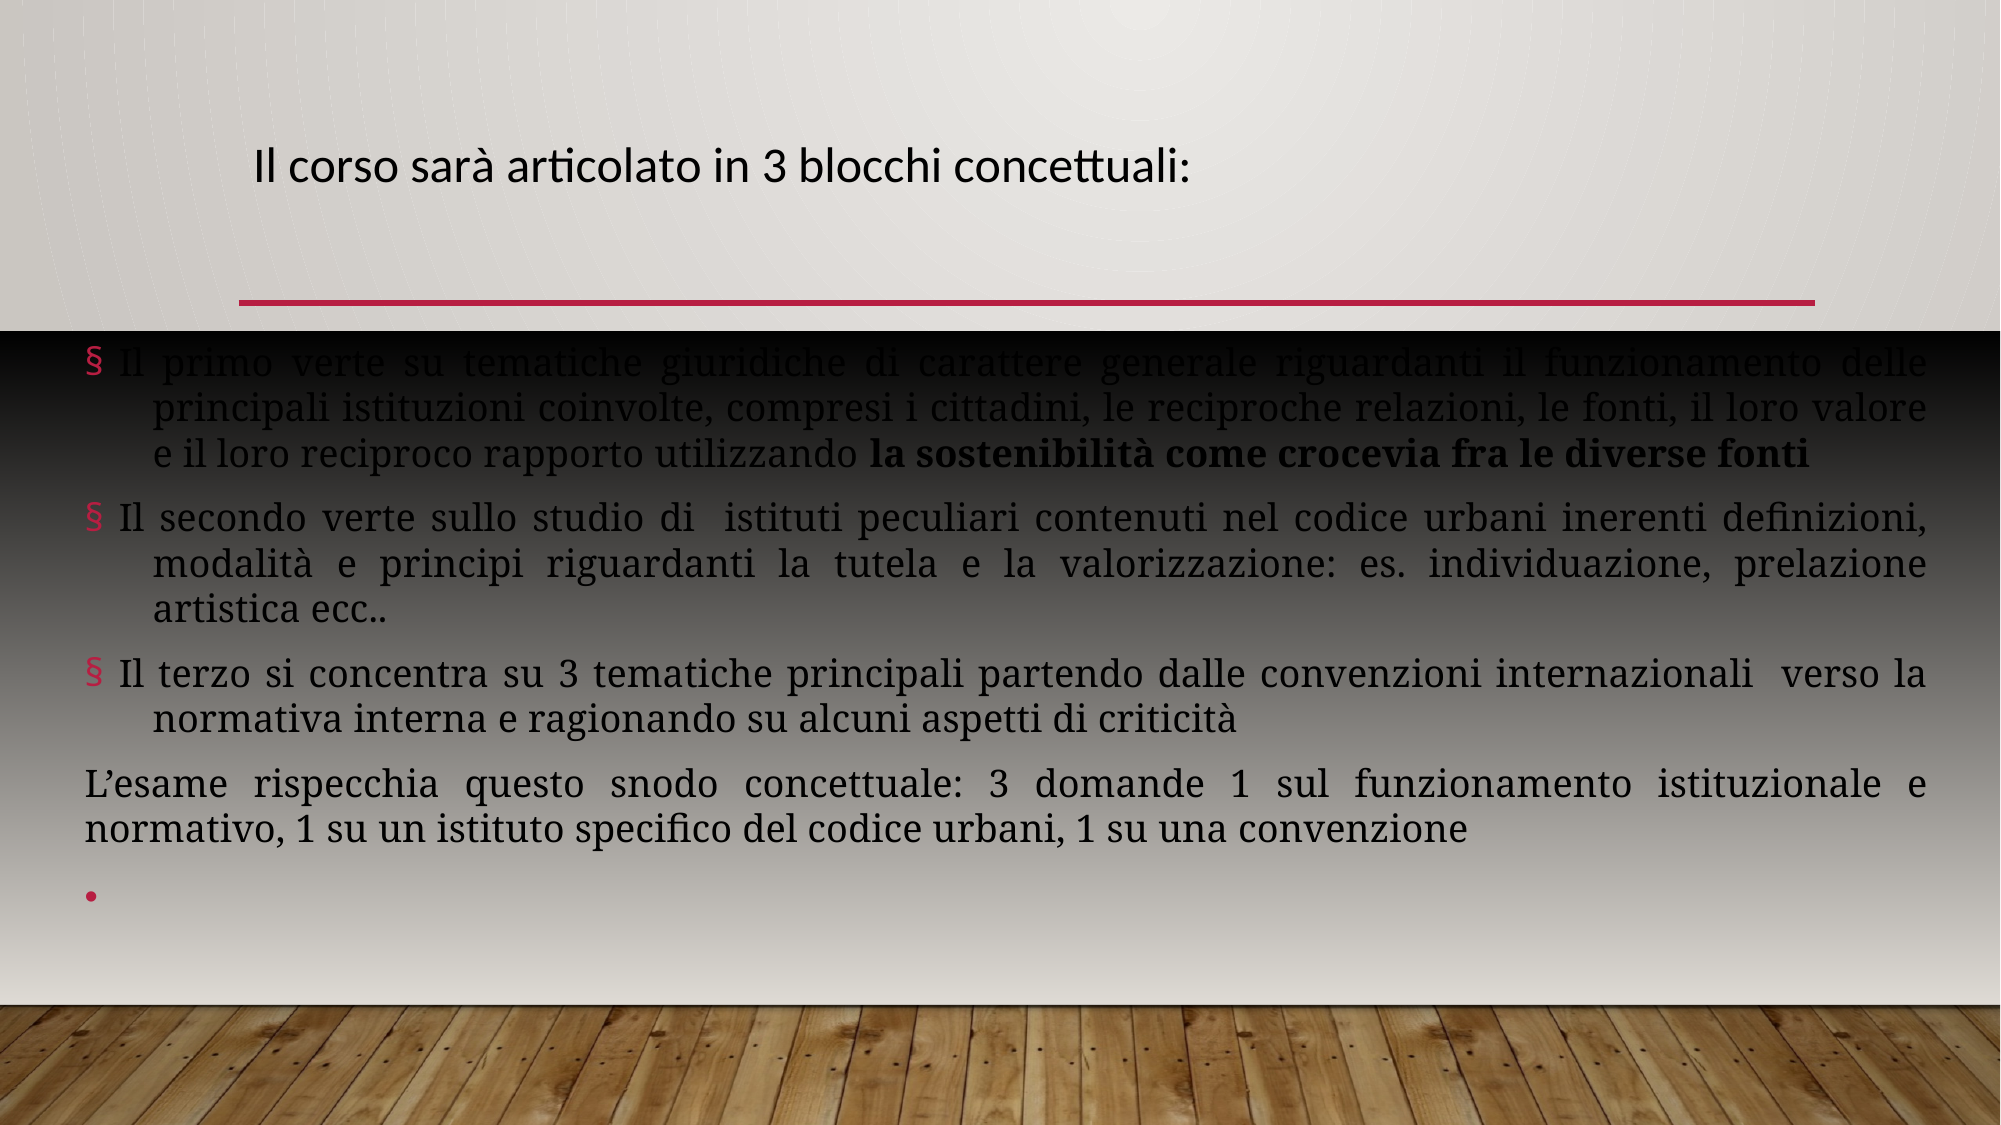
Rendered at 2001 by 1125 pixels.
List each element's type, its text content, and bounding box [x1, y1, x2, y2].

title Il corso sarà articolato in 3 blocchi concettuali: [238, 131, 1814, 305]
list Il primo verte su tematiche giuridiche di carattere generale riguardanti il funzionamento delle principali istituzioni coinvolte, compresi i cittadini, le reciproche relazioni, le fonti, il loro valore e il loro reciproco rapporto utilizzando la sostenibilità come crocevia fra le diverse fonti Il secondo verte sullo studio di istituti peculiari contenuti nel codice urbani inerenti definizioni, modalità e principi riguardanti la tutela e la valorizzazione: es. individuazione, prelazione artistica ecc.. Il terzo si concentra su 3 tematiche principali partendo dalle convenzioni internazionali verso la normativa interna e ragionando su alcuni aspetti di criticità L’esame rispecchia questo snodo concettuale: 3 domande 1 sul funzionamento istituzionale e normativo, 1 su un istituto specifico del codice urbani, 1 su una convenzione [69, 330, 1946, 897]
